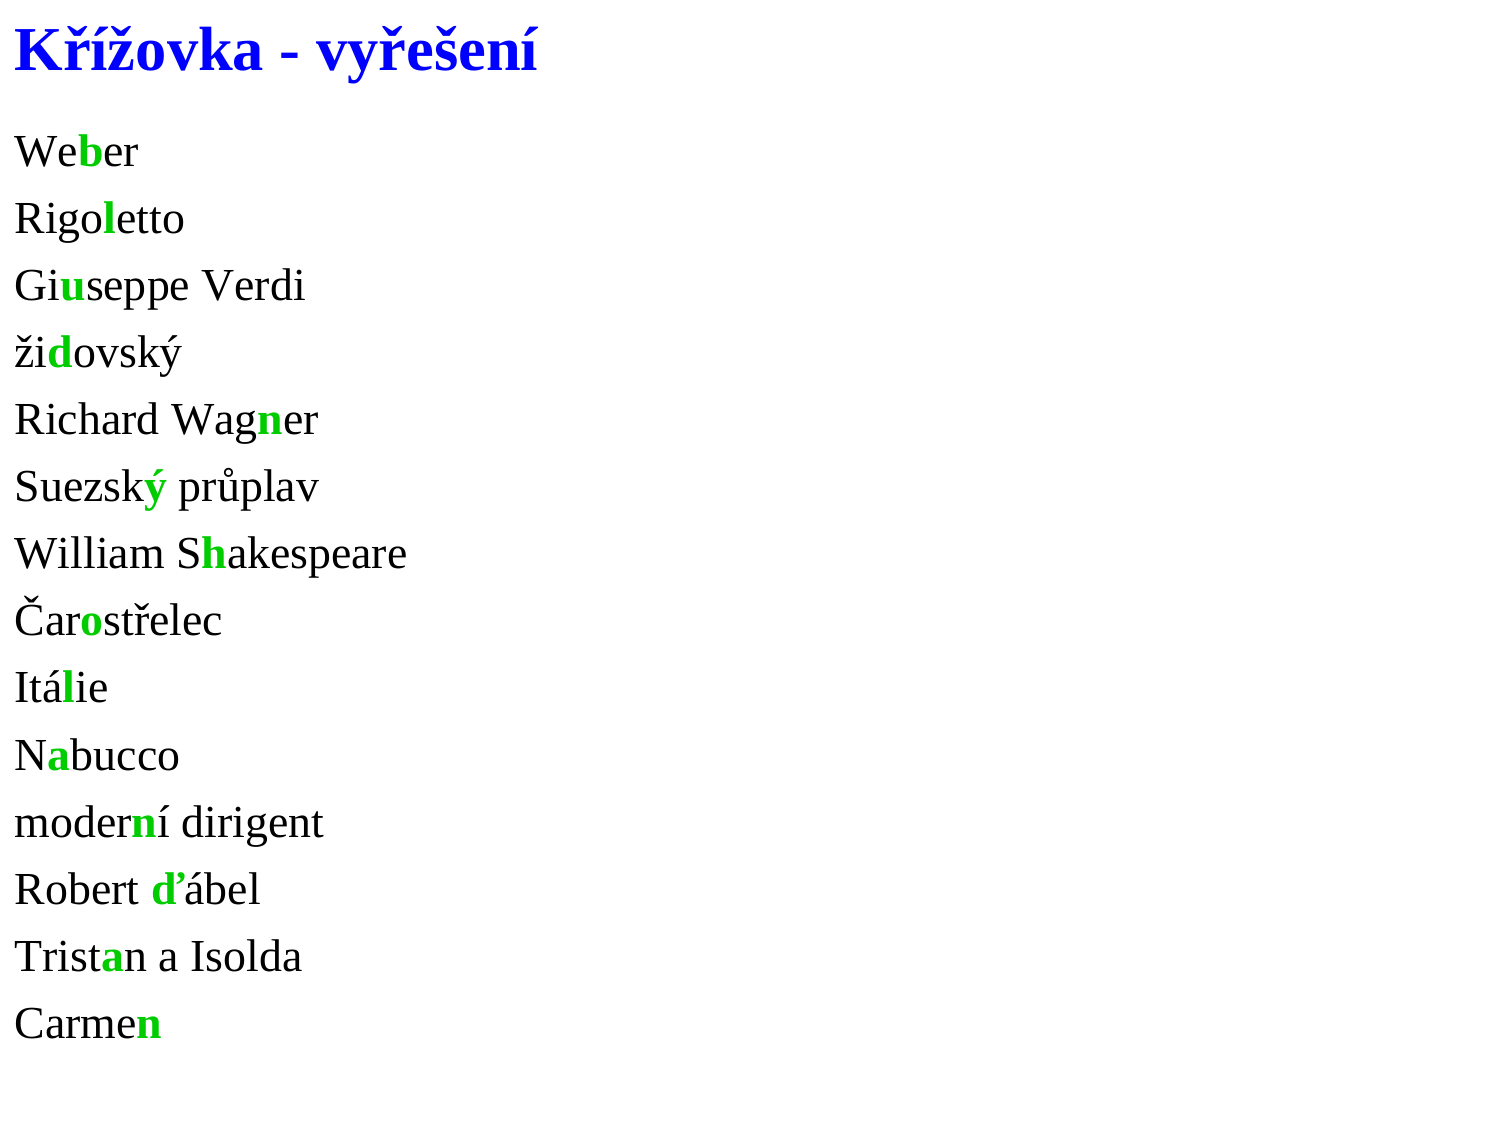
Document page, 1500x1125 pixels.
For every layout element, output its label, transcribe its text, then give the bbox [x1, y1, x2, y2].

text_box Křížovka - vyřešení Weber Rigoletto Giuseppe Verdi židovský Richard Wagner Suezský průplav William Shakespeare Čarostřelec Itálie Nabucco moderní dirigent Robert ďábel Tristan a Isolda Carmen [0, 0, 1500, 1054]
